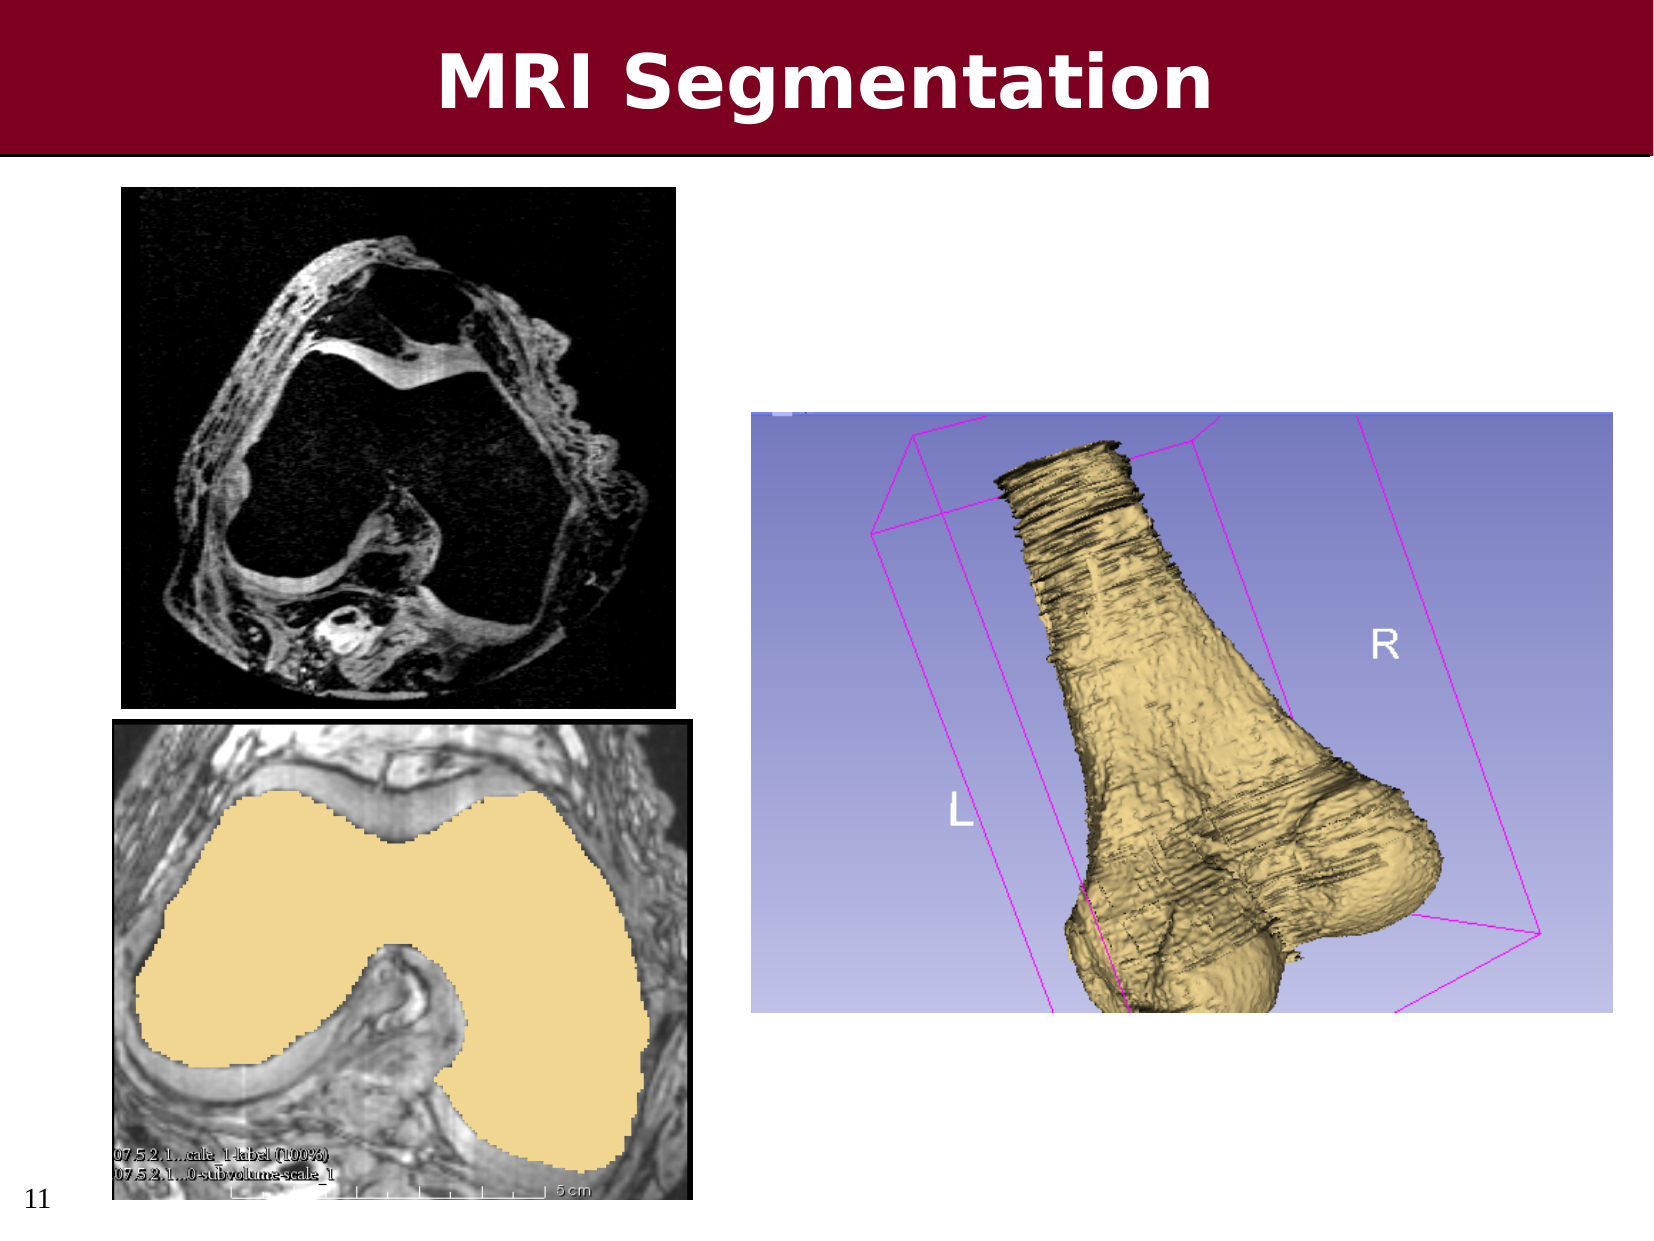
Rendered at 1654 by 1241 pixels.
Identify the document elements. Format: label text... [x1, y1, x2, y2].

picture [121, 187, 676, 709]
picture [751, 412, 1613, 1013]
text_box [0, 0, 1654, 156]
picture [112, 719, 693, 1201]
text_box MRI Segmentation [0, 31, 1651, 134]
